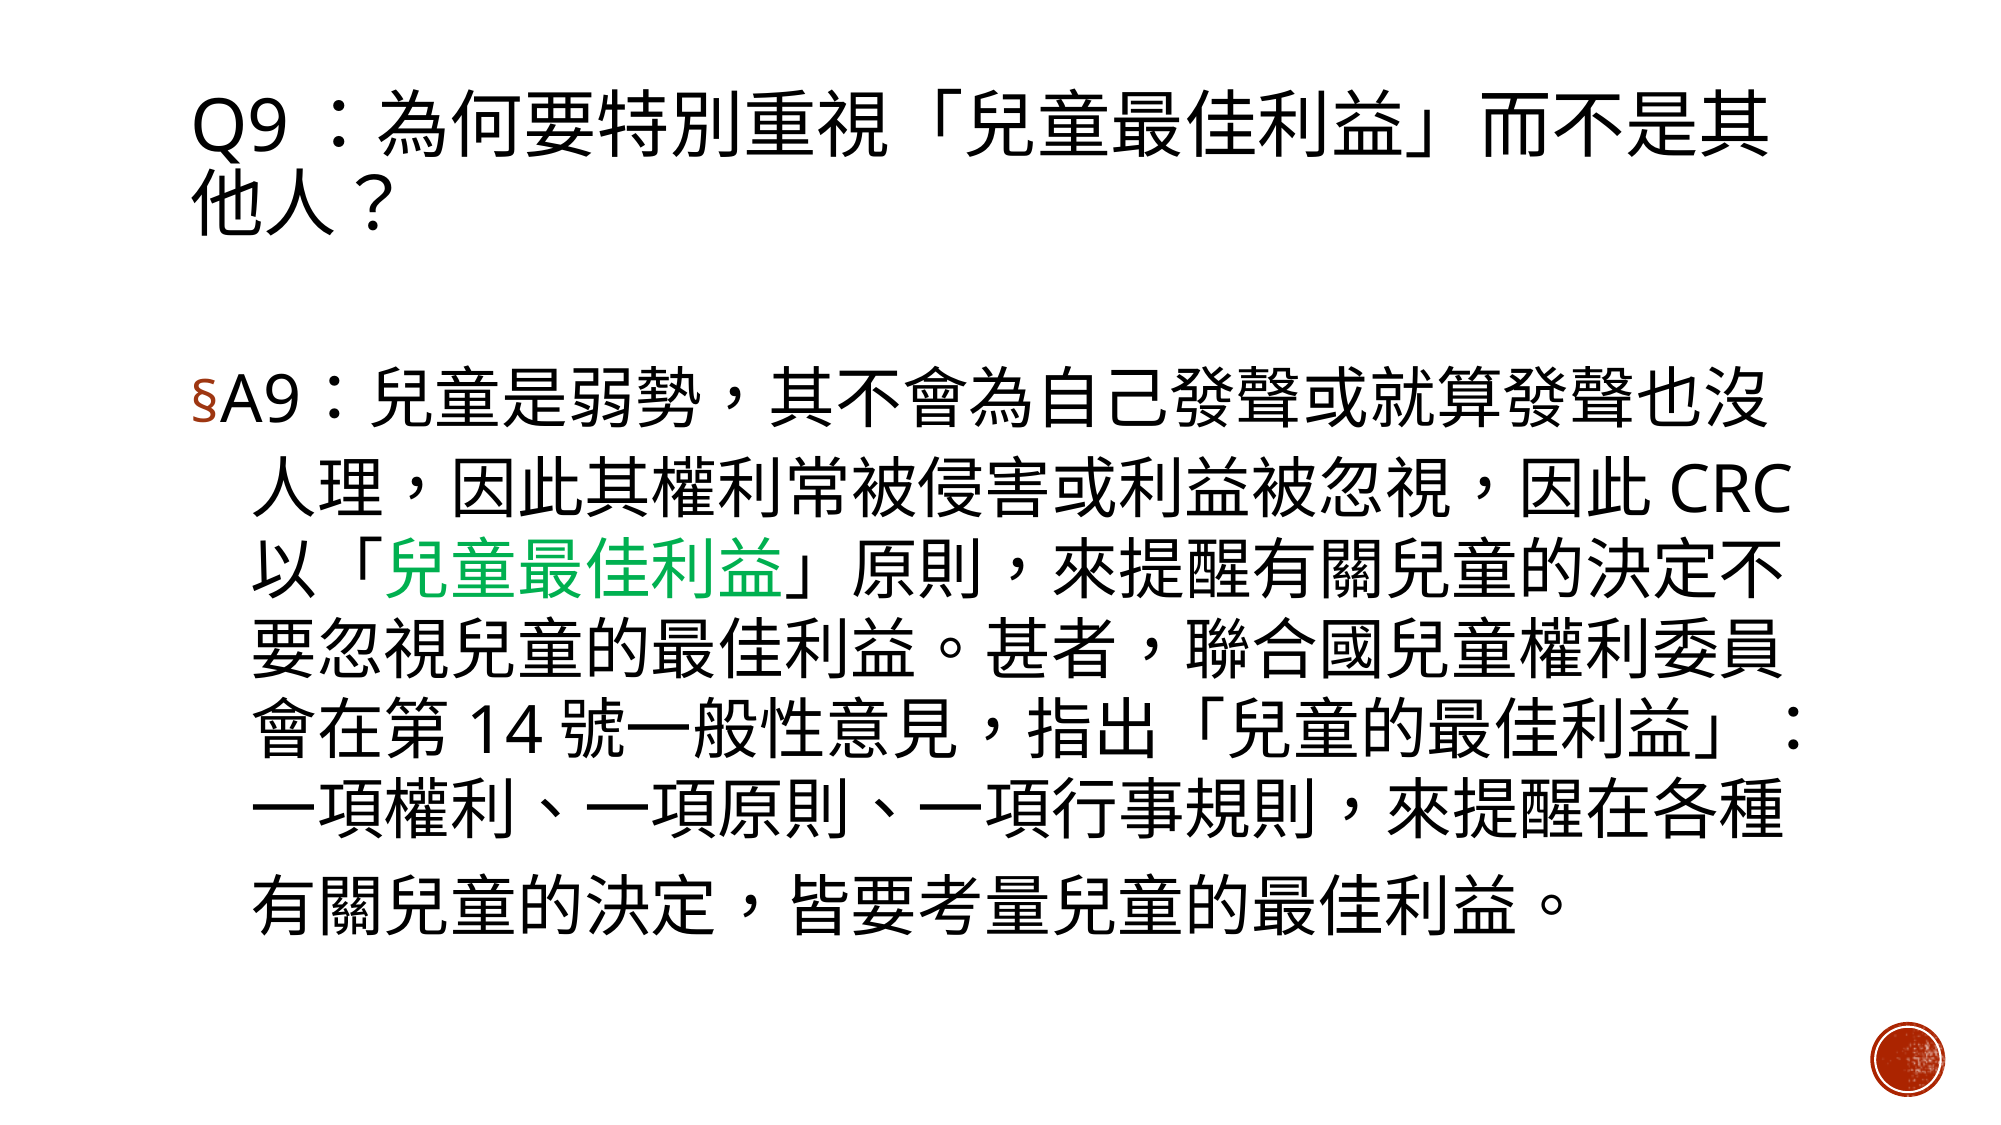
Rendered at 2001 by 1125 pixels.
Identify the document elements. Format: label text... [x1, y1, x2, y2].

list A9：兒童是弱勢，其不會為自己發聲或就算發聲也沒人理，因此其權利常被侵害或利益被忽視，因此CRC以「兒童最佳利益」原則，來提醒有關兒童的決定不要忽視兒童的最佳利益。甚者，聯合國兒童權利委員會在第14號一般性意見，指出「兒童的最佳利益」：一項權利、一項原則、一項行事規則，來提醒在各種有關兒童的決定，皆要考量兒童的最佳利益。 [175, 348, 1826, 1013]
title Q9：為何要特別重視「兒童最佳利益」而不是其他人？ [175, 79, 1826, 344]
